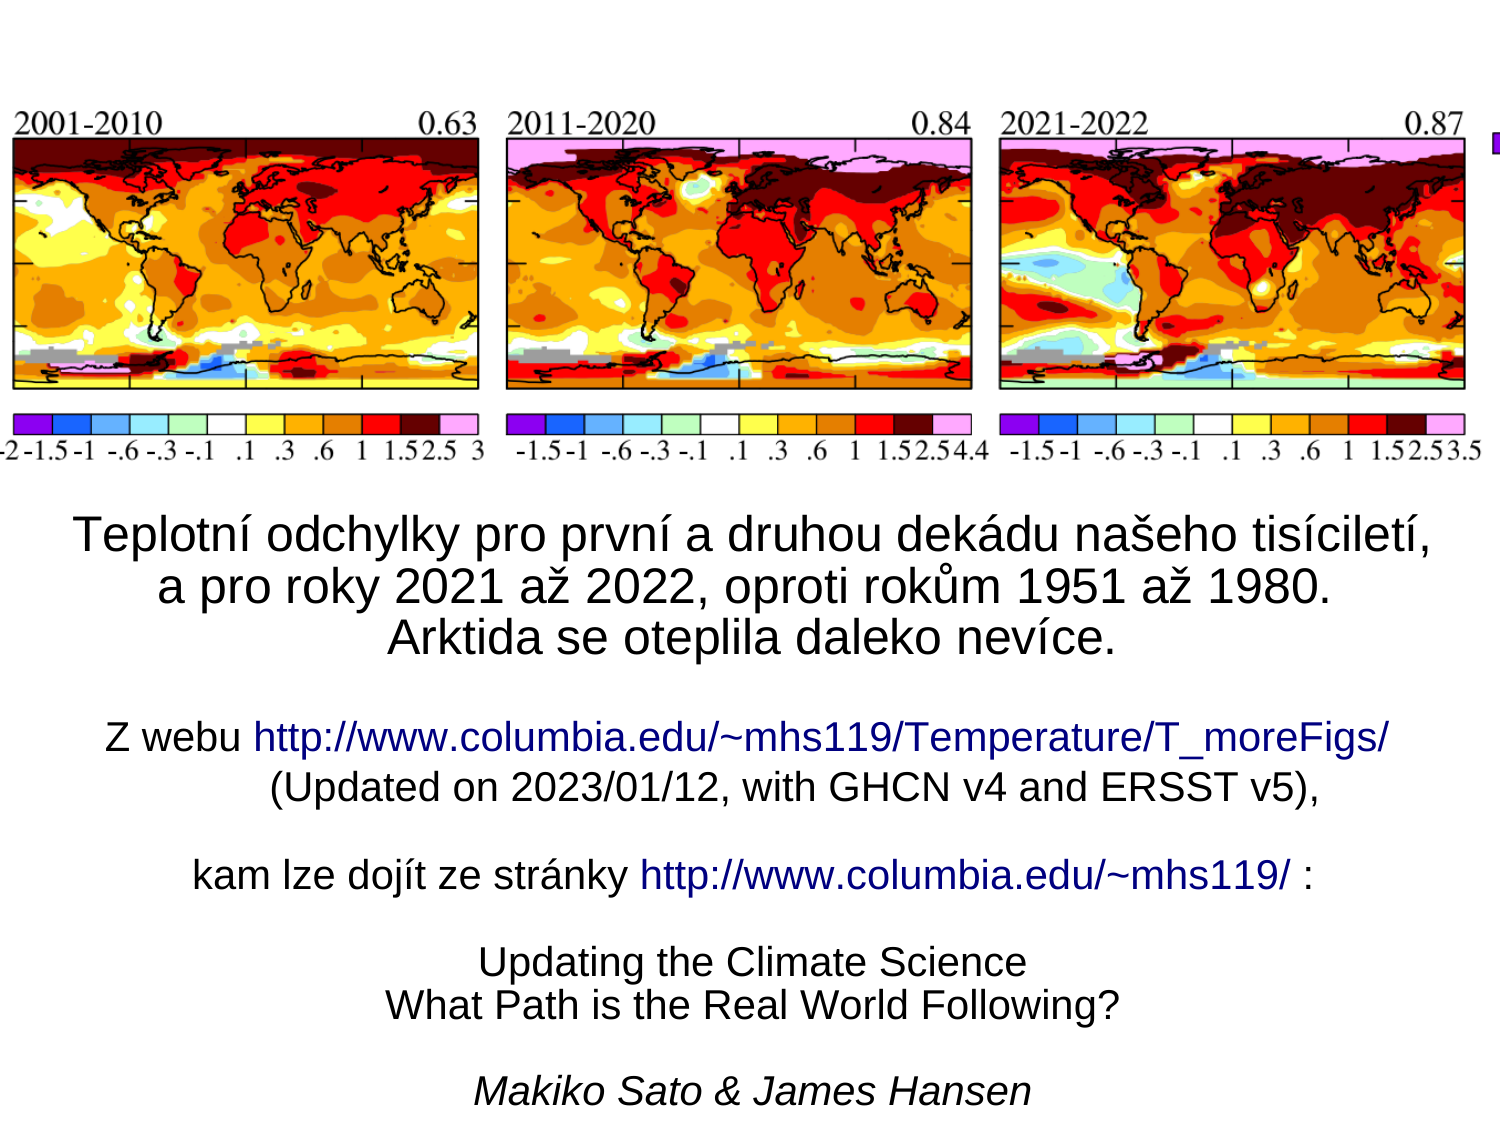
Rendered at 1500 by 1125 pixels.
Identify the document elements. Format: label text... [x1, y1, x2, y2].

title Teplotní odchylky pro první a druhou dekádu našeho tisíciletí, a pro roky 2021 až 2022, oproti rokům 1951 až 1980. Arktida se oteplila daleko nevíce. Z webu http://www.columbia.edu/~mhs119/Temperature/T_moreFigs/ (Updated on 2023/01/12, with GHCN v4 and ERSST v5), kam lze dojít ze stránky http://www.columbia.edu/~mhs119/ : Updating the Climate Science What Path is the Real World Following? Makiko Sato & James Hansen [59, 509, 1447, 1125]
picture [0, 109, 1500, 473]
